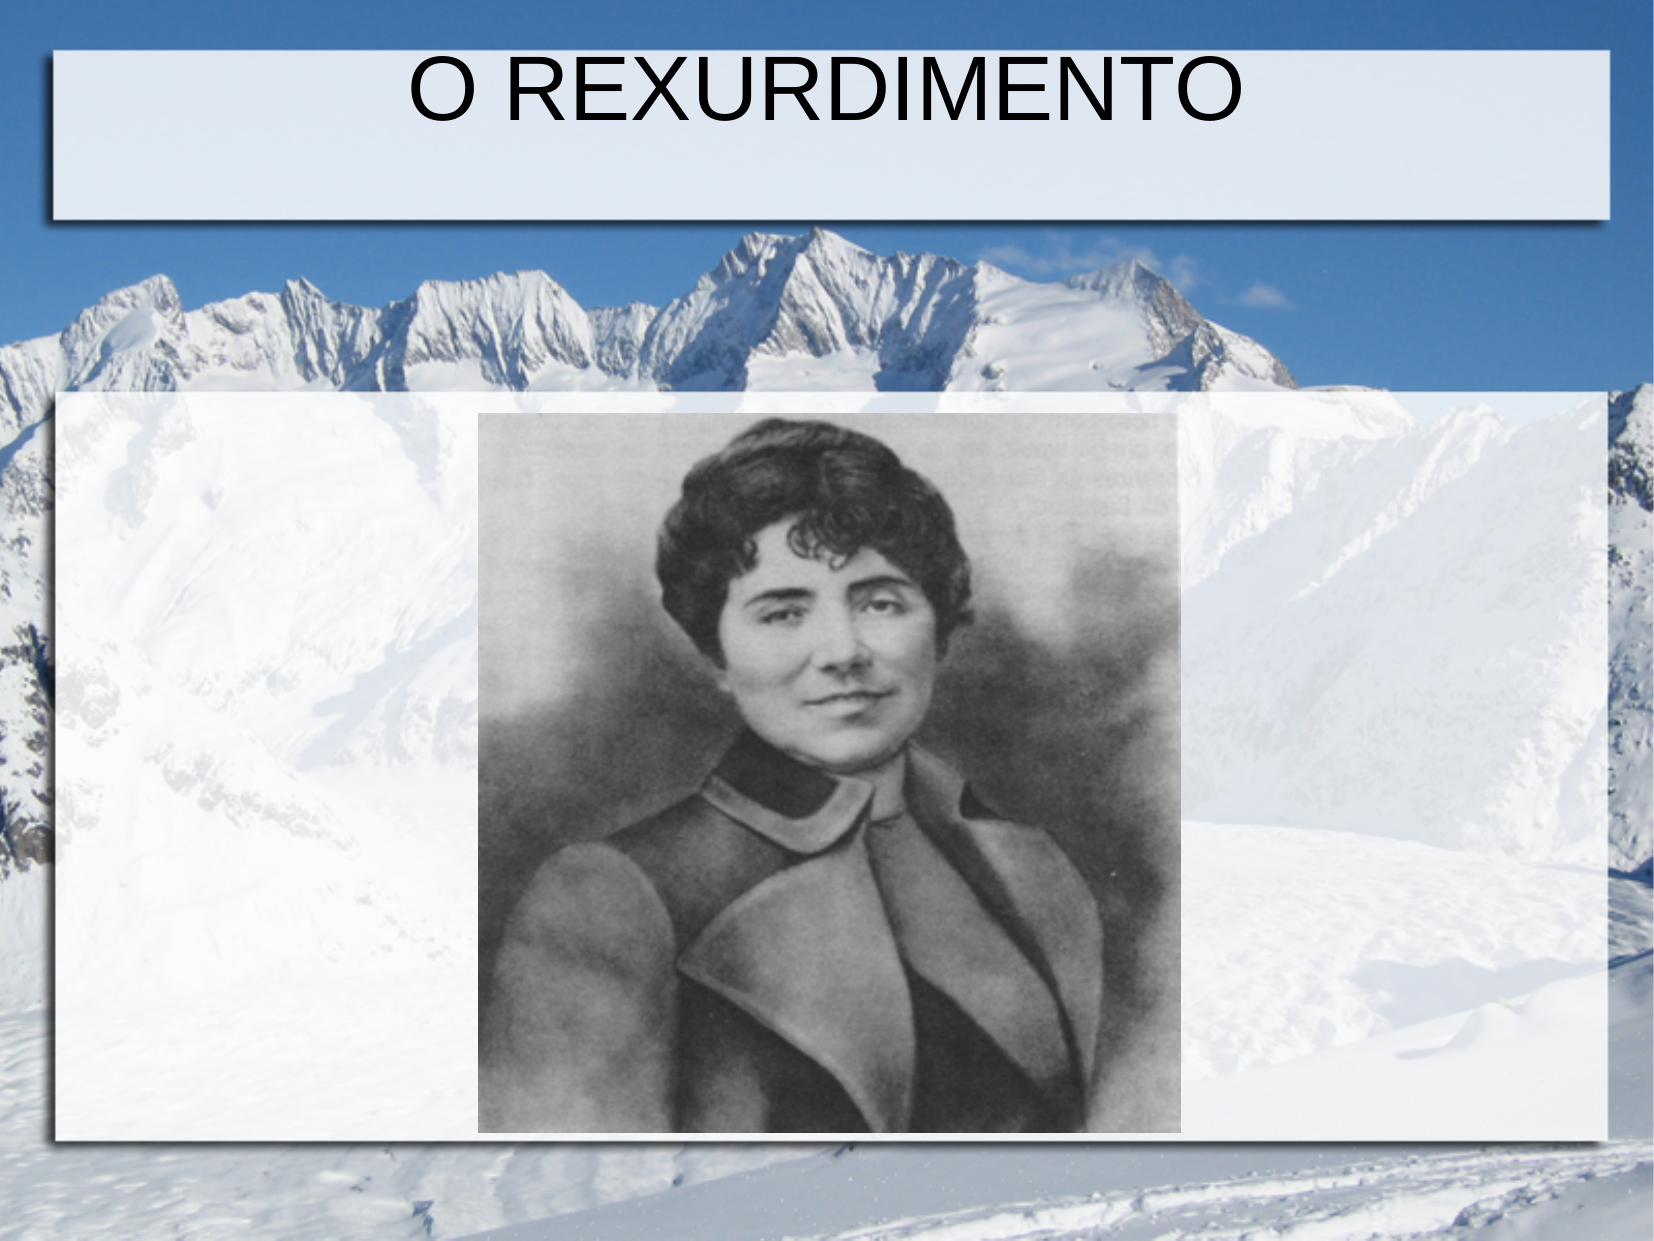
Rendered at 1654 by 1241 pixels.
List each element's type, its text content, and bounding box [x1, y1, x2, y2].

title O REXURDIMENTO [59, 37, 1595, 243]
picture [0, 0, 1654, 1241]
